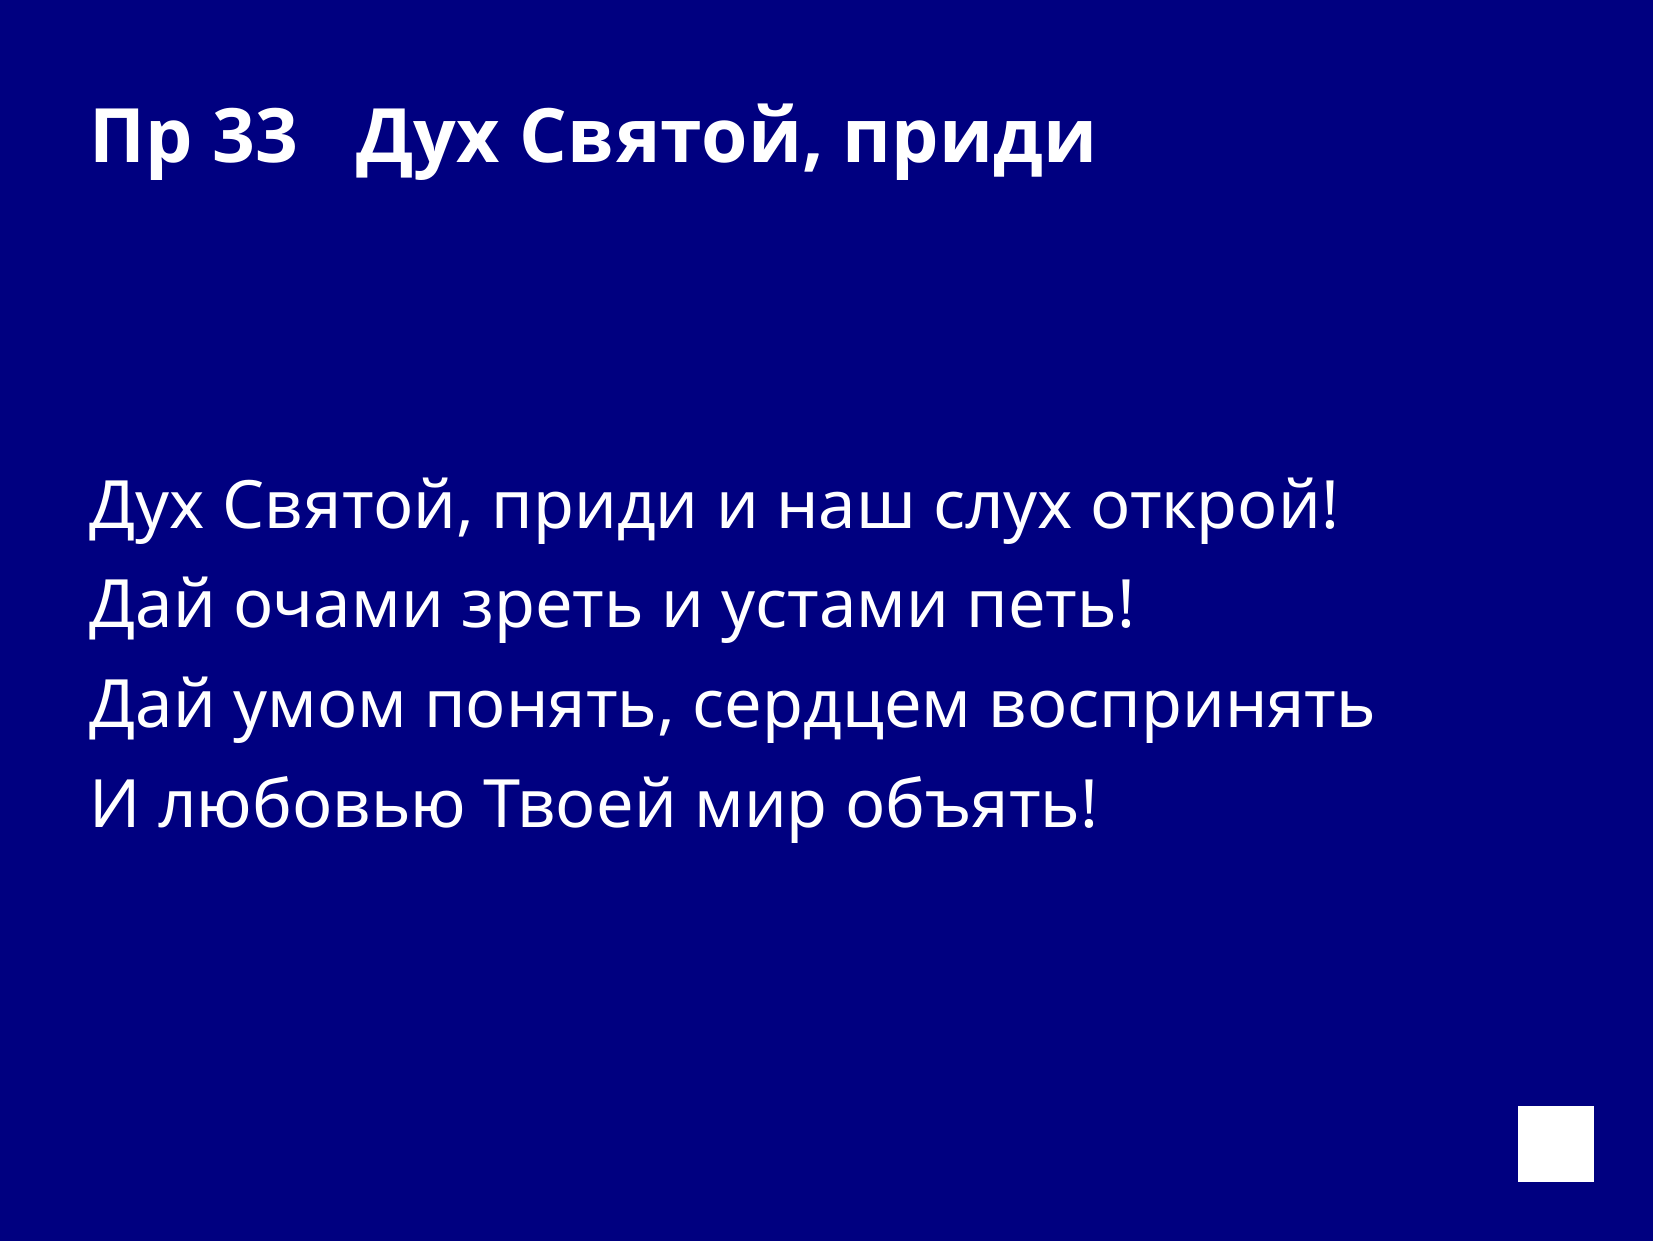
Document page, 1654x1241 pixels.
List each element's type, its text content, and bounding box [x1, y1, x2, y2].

text_box [1518, 1106, 1594, 1182]
text_box Пр 33 Дух Святой, приди [75, 75, 1576, 188]
text_box Дух Святой, приди и наш слух открой! Дай очами зреть и устами петь! Дай умом понять, сердцем воспринять И любовью Твоей мир объять! [75, 188, 1576, 1163]
